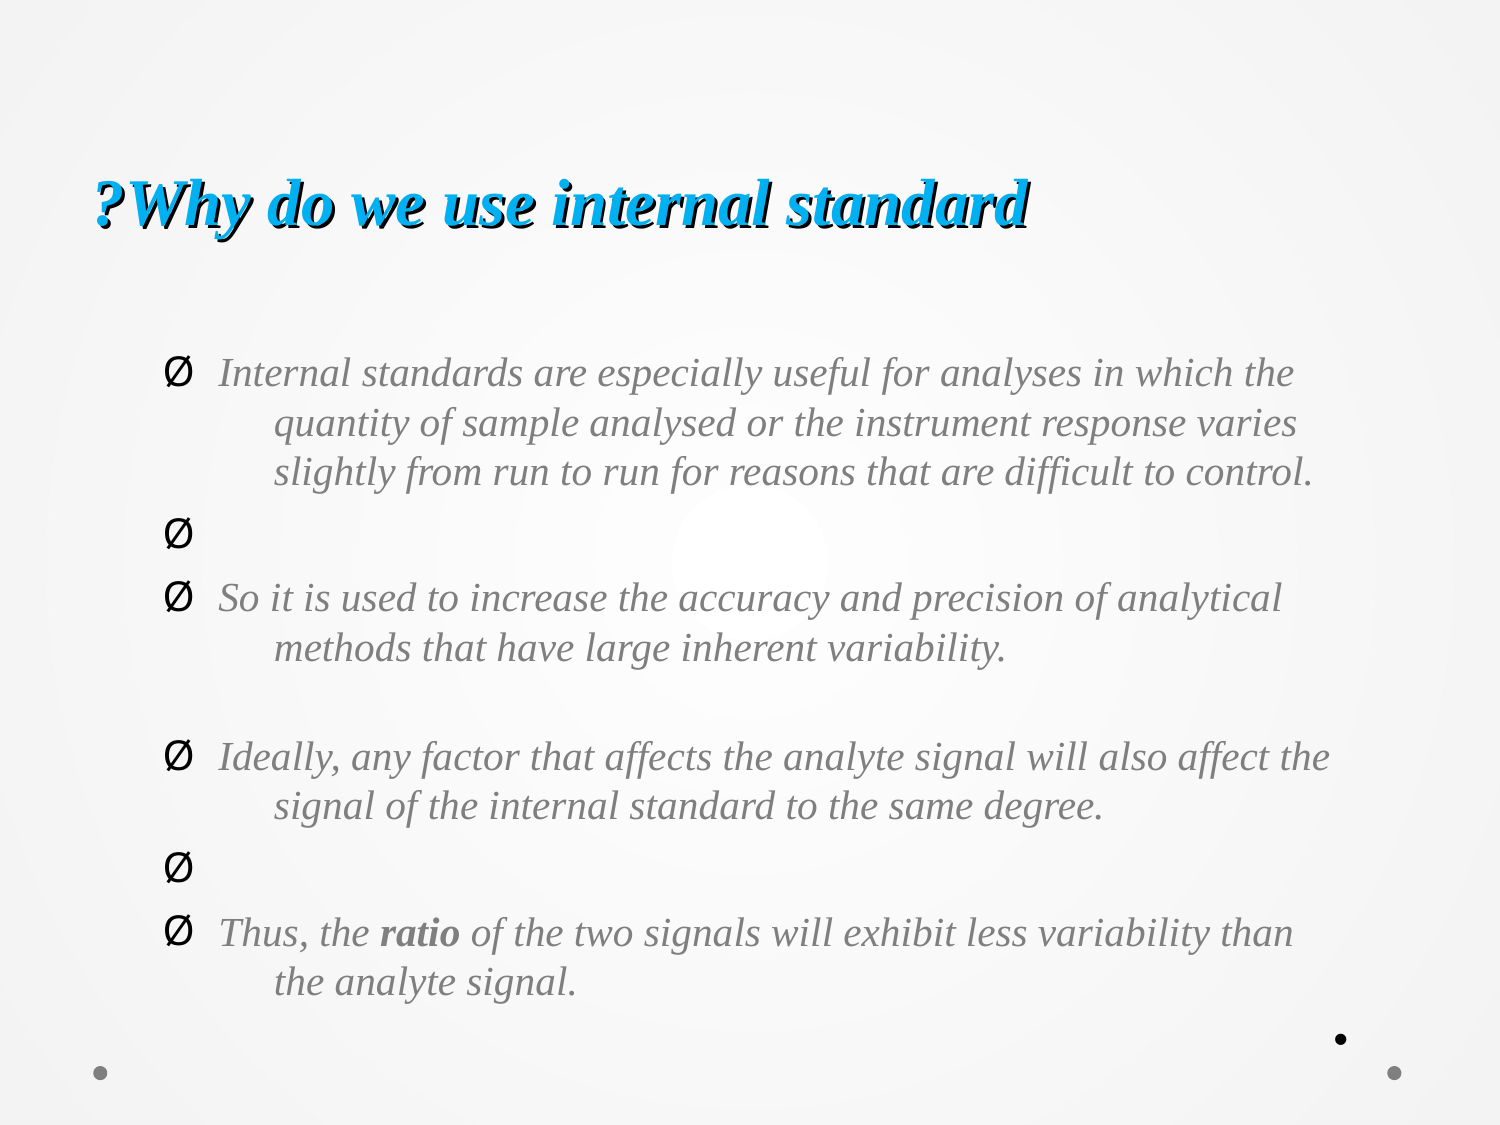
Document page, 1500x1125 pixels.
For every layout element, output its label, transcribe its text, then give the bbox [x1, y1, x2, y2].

title Why do we use internal standard? [76, 0, 1427, 247]
list Internal standards are especially useful for analyses in which the quantity of sample analysed or the instrument response varies slightly from run to run for reasons that are difficult to control. So it is used to increase the accuracy and precision of analytical methods that have large inherent variability. Ideally, any factor that affects the analyte signal will also affect the signal of the internal standard to the same degree. Thus, the ratio of the two signals will exhibit less variability than the analyte signal. [147, 338, 1363, 1012]
